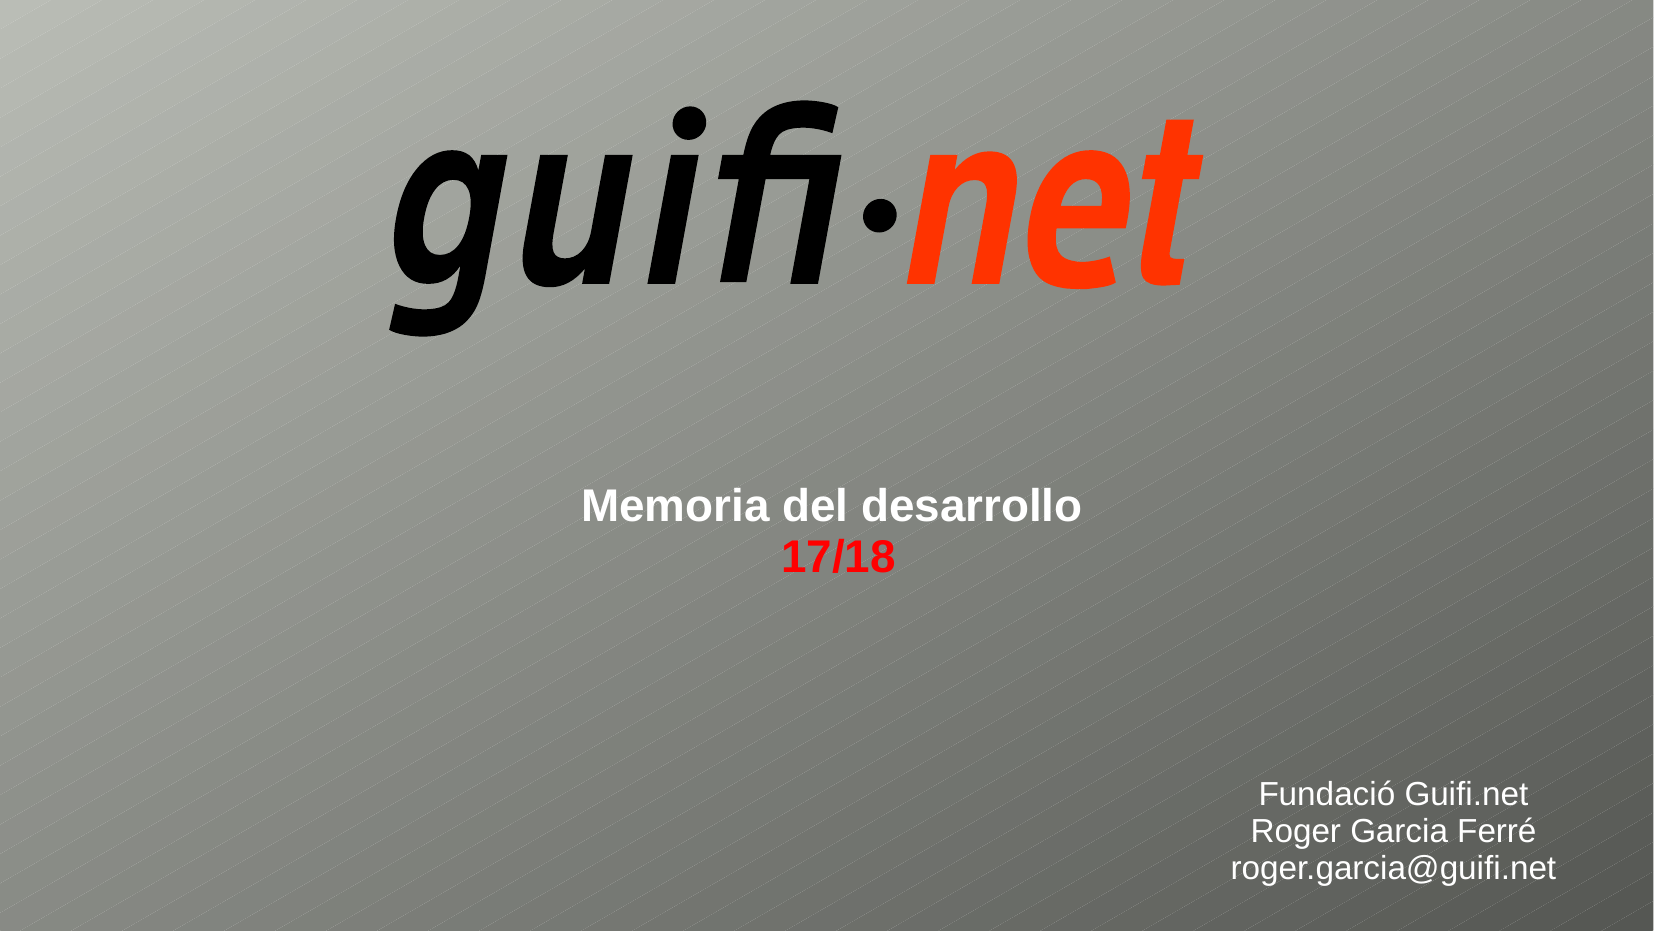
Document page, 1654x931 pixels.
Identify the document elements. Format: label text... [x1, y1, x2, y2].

text_box Fundació Guifi.net Roger Garcia Ferré roger.garcia@guifi.net [1181, 765, 1607, 898]
title Memoria del desarrollo 17/18 [94, 354, 1583, 709]
